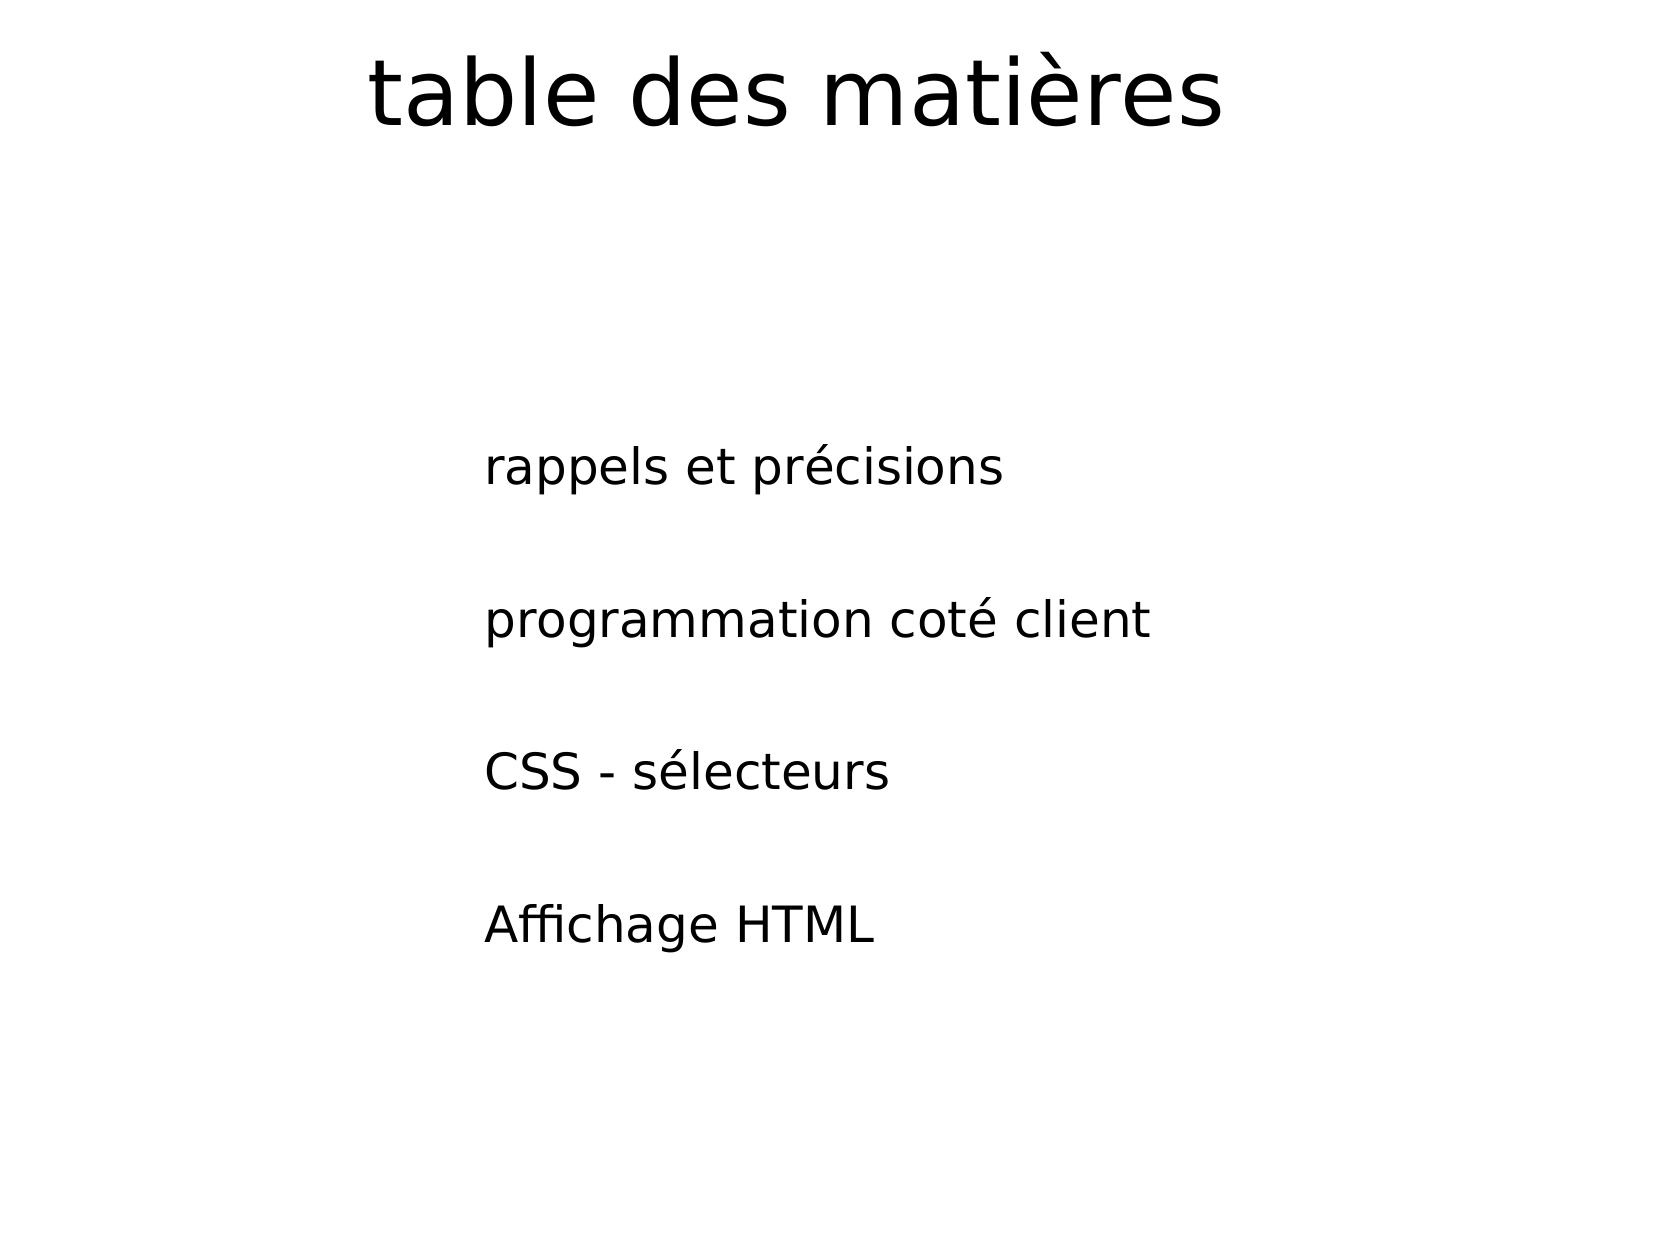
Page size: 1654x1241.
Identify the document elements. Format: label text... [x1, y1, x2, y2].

text_box rappels et précisions programmation coté client CSS - sélecteurs Affichage HTML [468, 437, 1340, 1019]
title table des matières [106, 30, 1488, 156]
